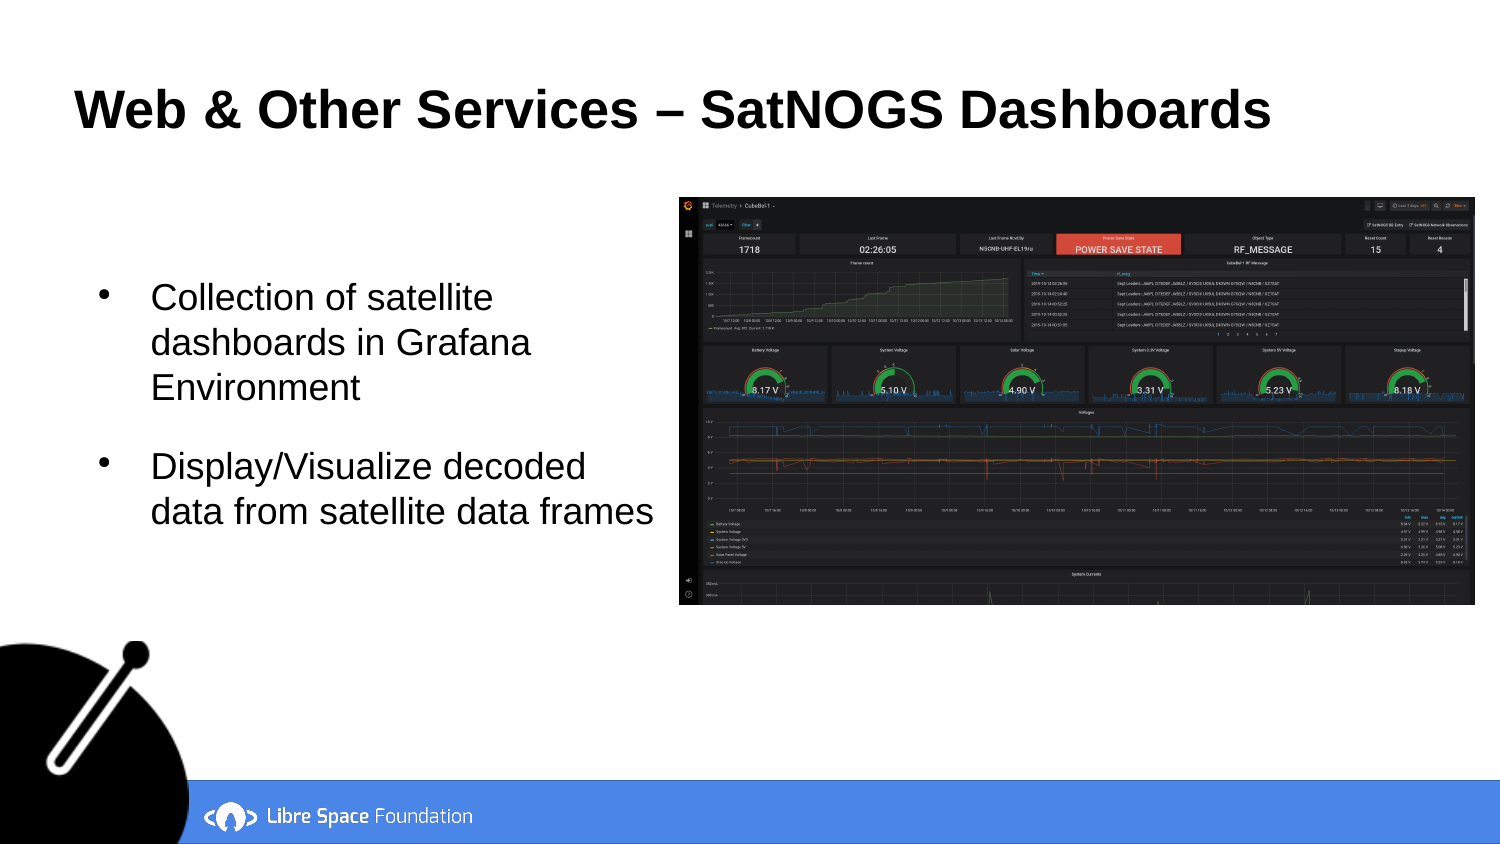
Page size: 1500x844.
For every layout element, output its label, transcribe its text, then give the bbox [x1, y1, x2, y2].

picture [0, 641, 189, 844]
picture [679, 197, 1475, 605]
picture [204, 802, 472, 832]
title Web & Other Services – SatNOGS Dashboards [59, 59, 1291, 153]
text_box Collection of satellite dashboards in Grafana Environment Display/Visualize decoded data from satellite data frames [64, 258, 677, 544]
